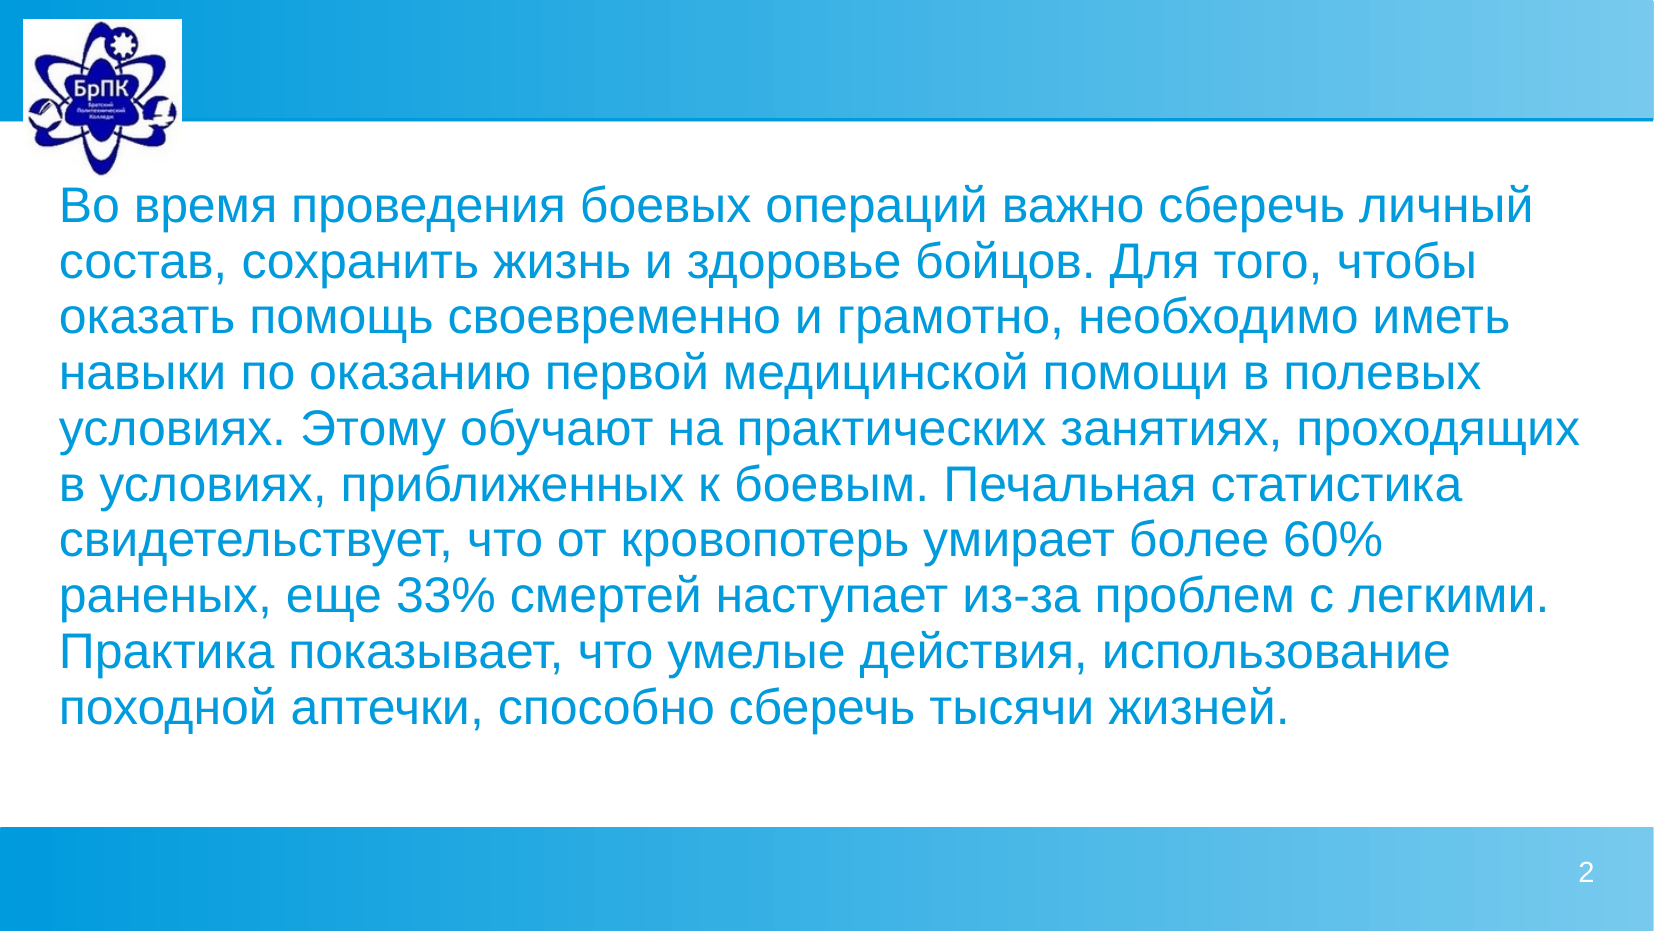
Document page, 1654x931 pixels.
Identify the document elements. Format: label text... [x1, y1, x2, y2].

list Во время проведения боевых операций важно сберечь личный состав, сохранить жизнь и здоровье бойцов. Для того, чтобы оказать помощь своевременно и грамотно, необходимо иметь навыки по оказанию первой медицинской помощи в полевых условиях. Этому обучают на практических занятиях, проходящих в условиях, приближенных к боевым. Печальная статистика свидетельствует, что от кровопотерь умирает более 60% раненых, еще 33% смертей наступает из-за проблем с легкими. Практика показывает, что умелые действия, использование походной аптечки, способно сберечь тысячи жизней. [59, 177, 1595, 768]
picture [23, 20, 182, 178]
